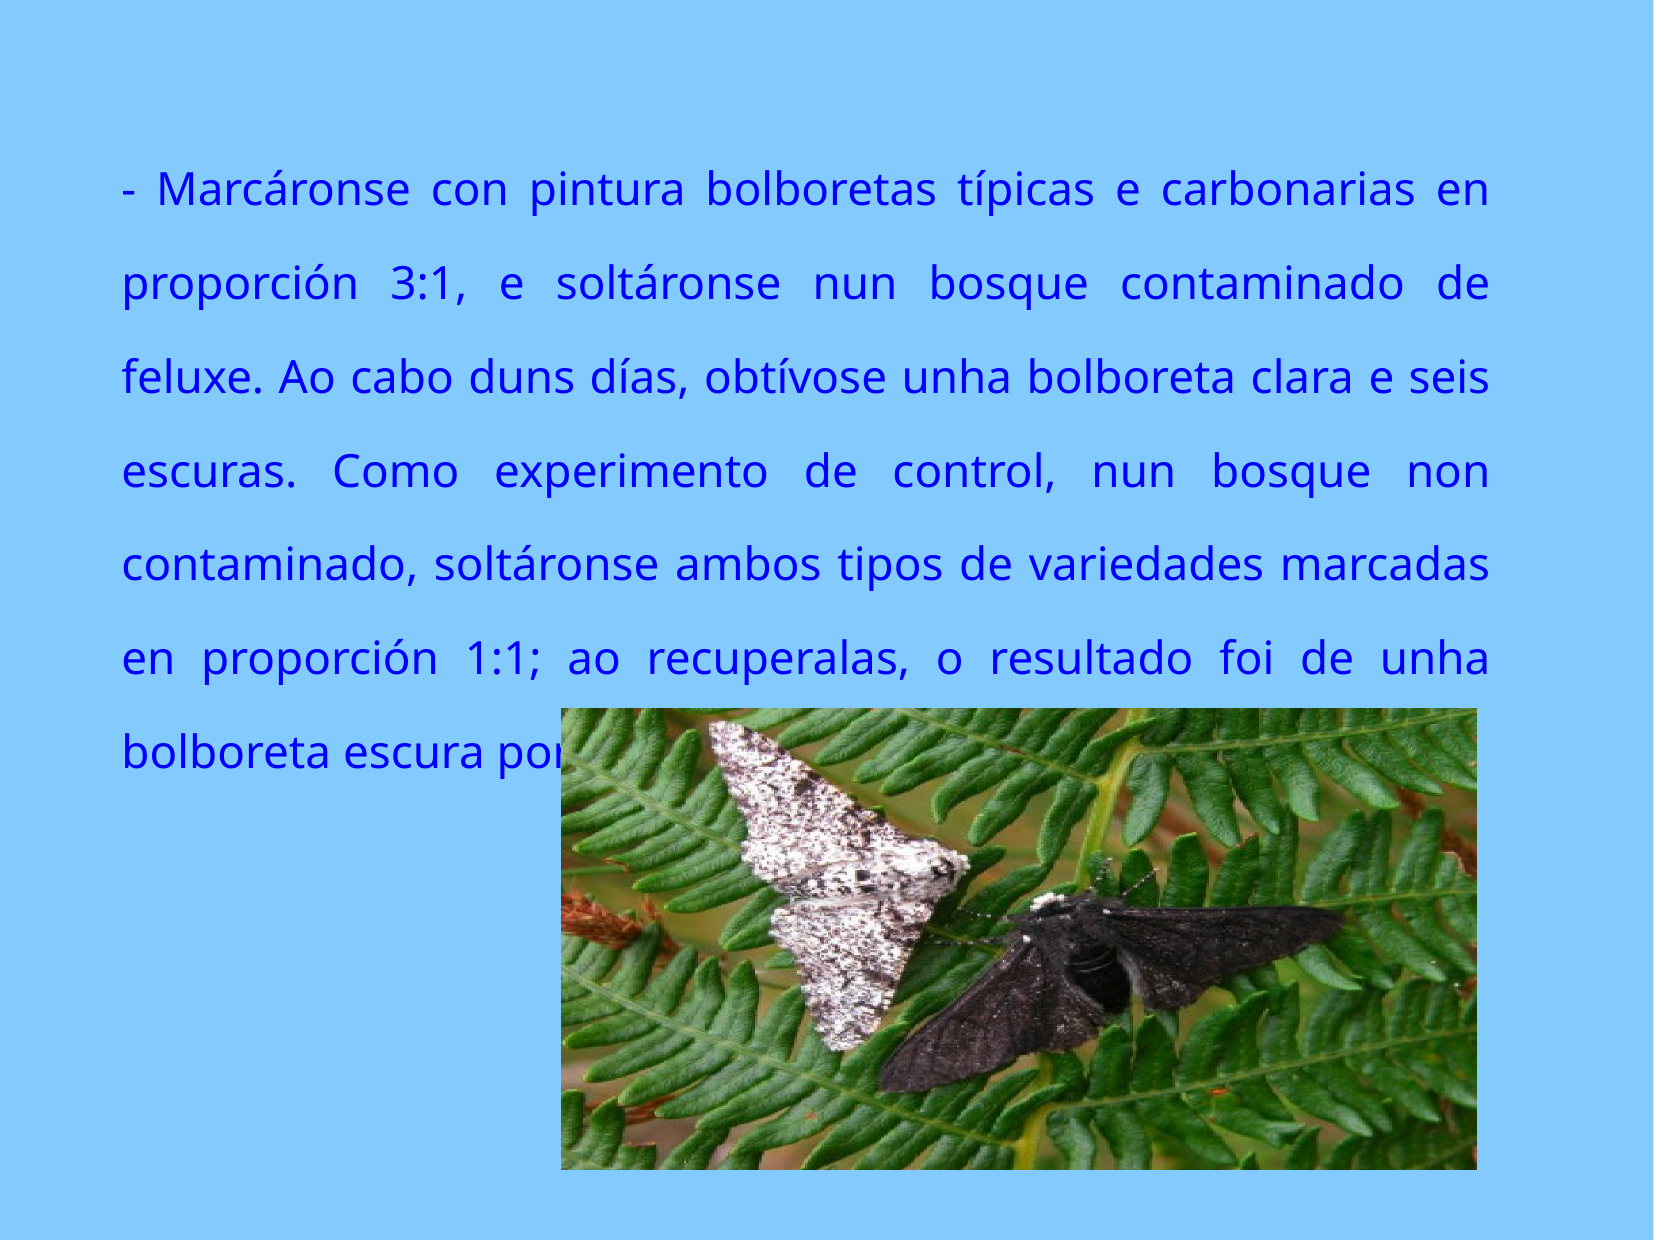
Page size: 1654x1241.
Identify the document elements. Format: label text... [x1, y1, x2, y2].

text_box - Marcáronse con pintura bolboretas típicas e carbonarias en proporción 3:1, e soltáronse nun bosque contaminado de feluxe. Ao cabo duns días, obtívose unha bolboreta clara e seis escuras. Como experimento de control, nun bosque non contaminado, soltáronse ambos tipos de variedades marcadas en proporción 1:1; ao recuperalas, o resultado foi de unha bolboreta escura por cada dúass claras. [106, 118, 1506, 771]
picture [561, 708, 1477, 1170]
